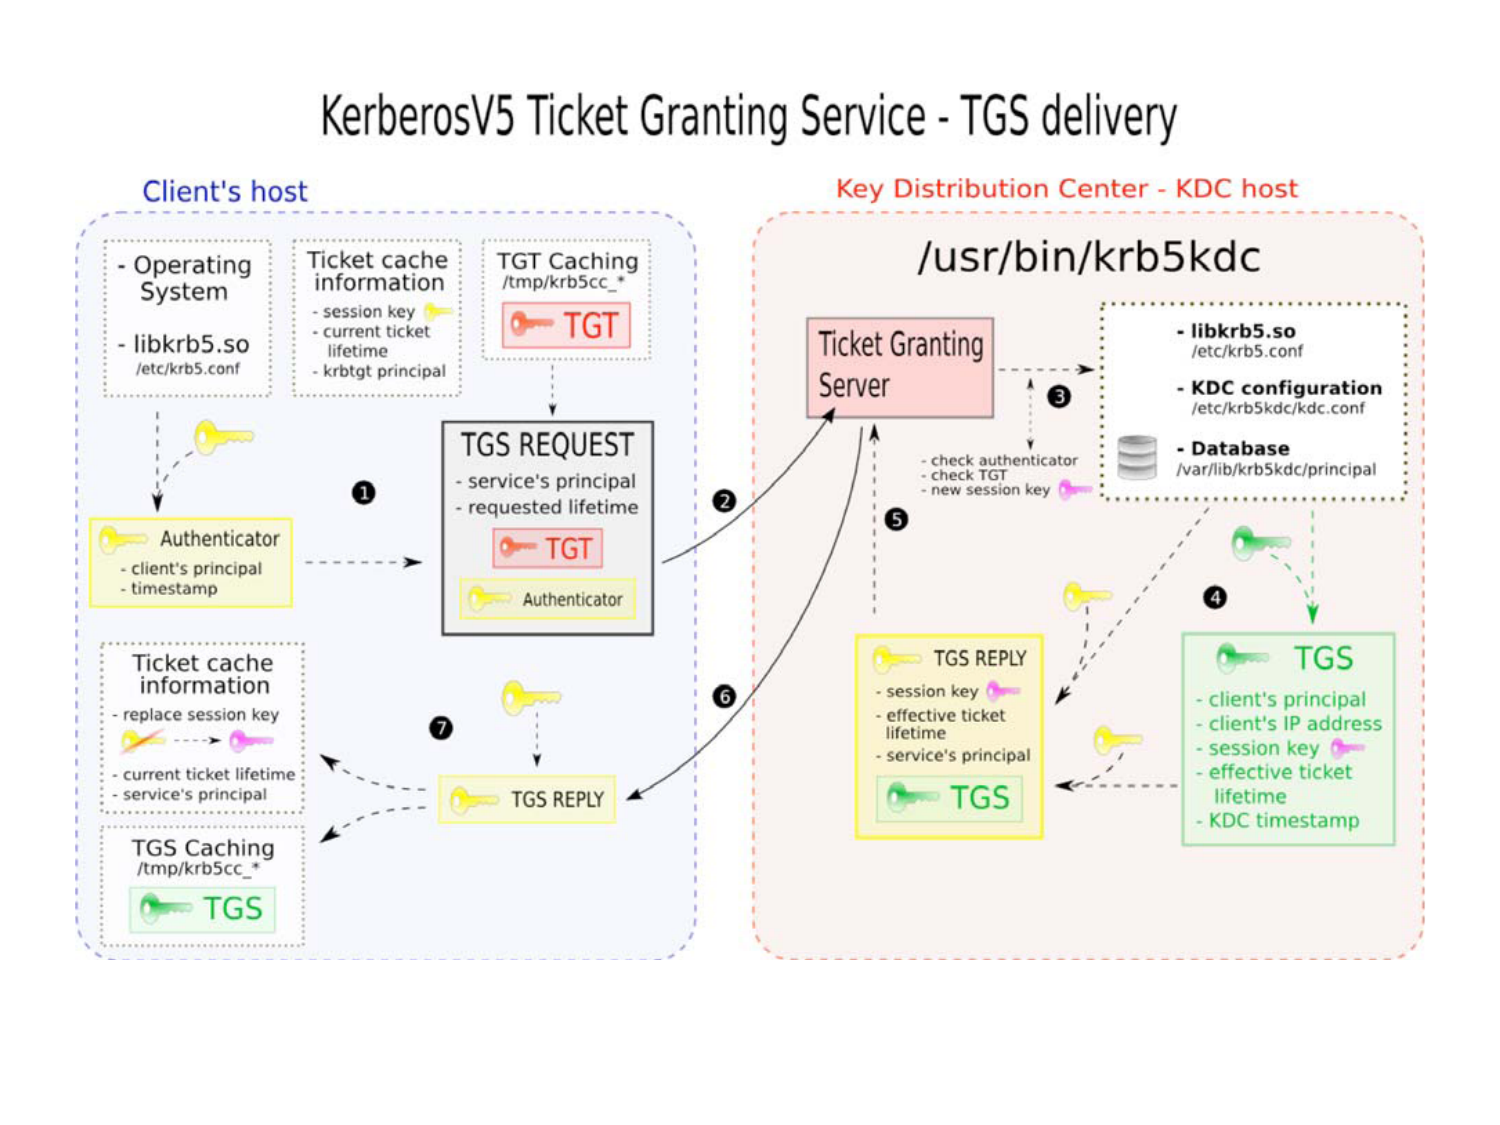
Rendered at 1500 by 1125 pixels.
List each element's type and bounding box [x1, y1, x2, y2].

picture [75, 90, 1426, 960]
